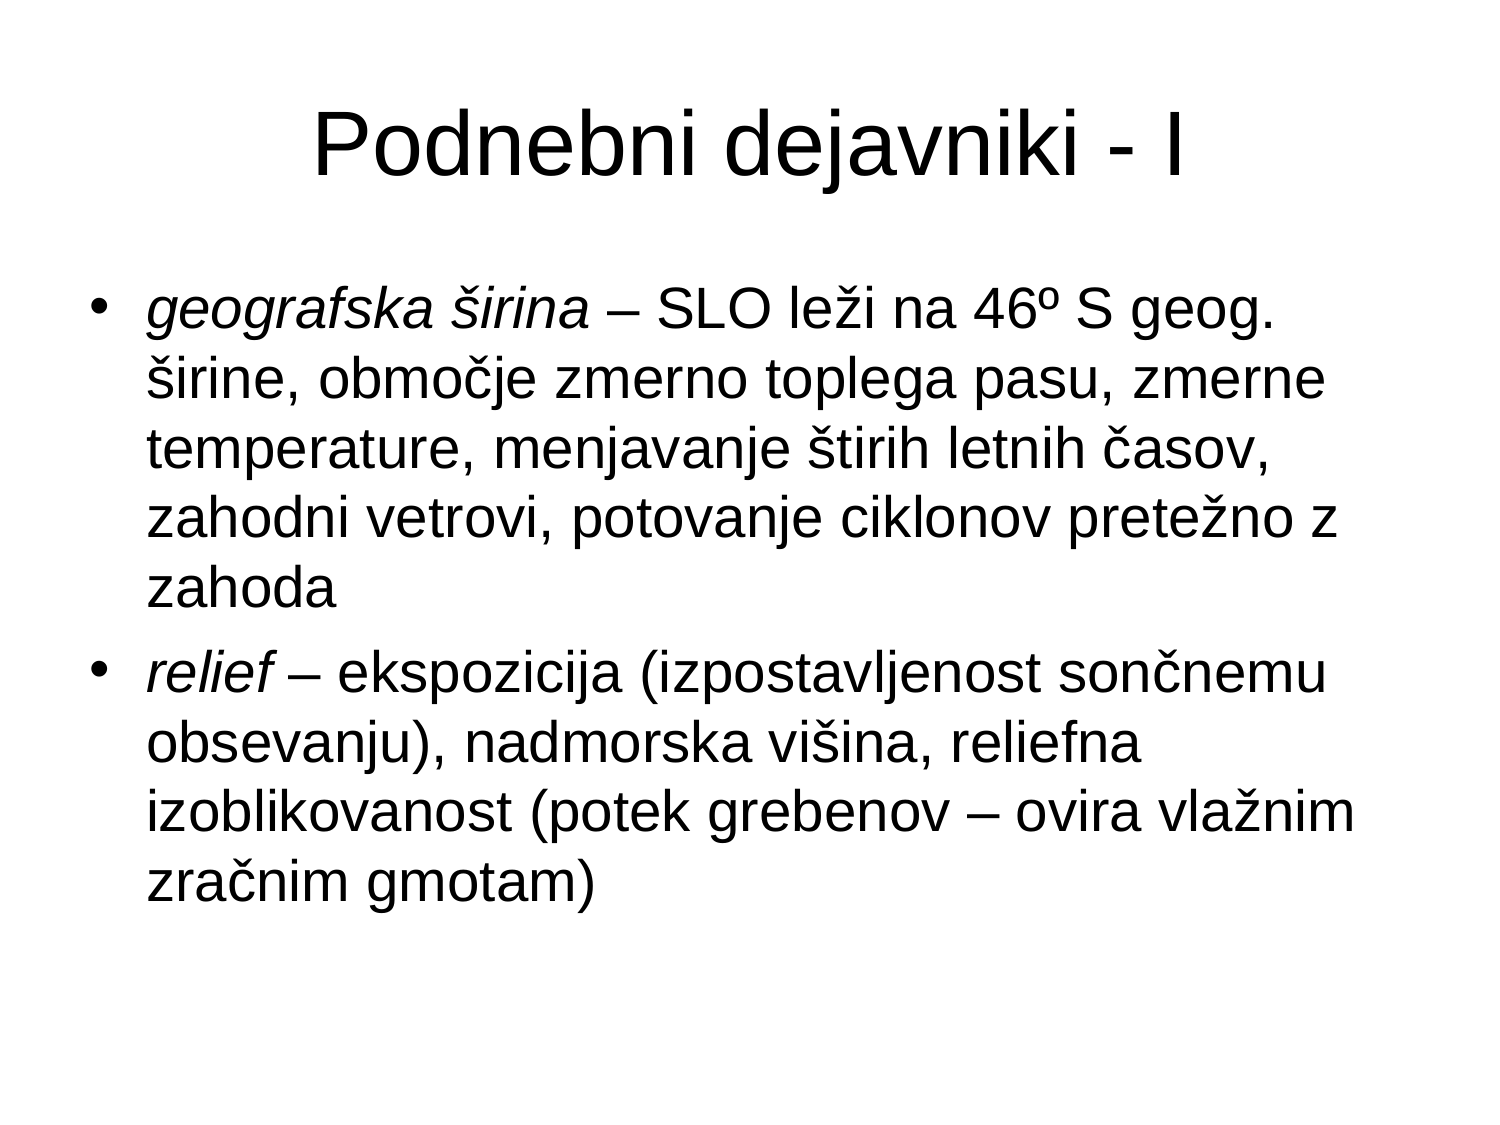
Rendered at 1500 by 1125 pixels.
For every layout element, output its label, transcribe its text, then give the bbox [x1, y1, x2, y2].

title Podnebni dejavniki - I [75, 45, 1426, 233]
list geografska širina – SLO leži na 46º S geog. širine, območje zmerno toplega pasu, zmerne temperature, menjavanje štirih letnih časov, zahodni vetrovi, potovanje ciklonov pretežno z zahoda relief – ekspozicija (izpostavljenost sončnemu obsevanju), nadmorska višina, reliefna izoblikovanost (potek grebenov – ovira vlažnim zračnim gmotam) [75, 262, 1426, 1006]
